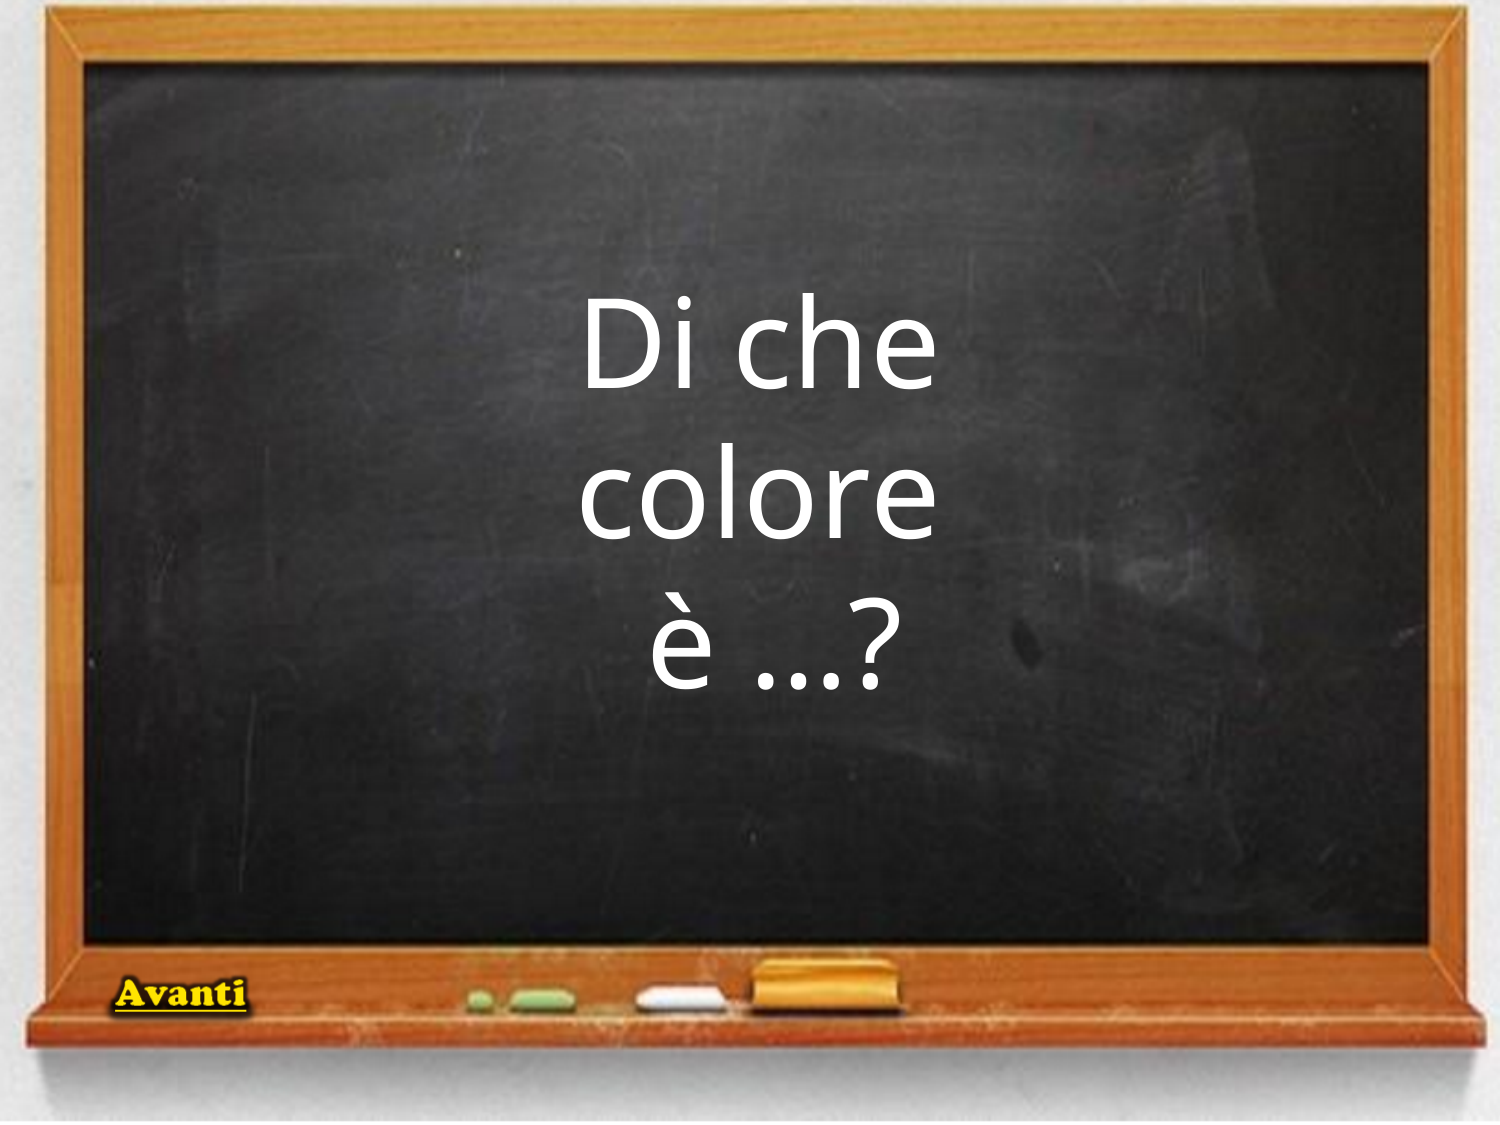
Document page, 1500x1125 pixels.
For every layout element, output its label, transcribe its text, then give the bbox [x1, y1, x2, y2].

picture [0, 0, 1500, 1125]
text_box Di che colore è …? [137, 255, 1413, 721]
